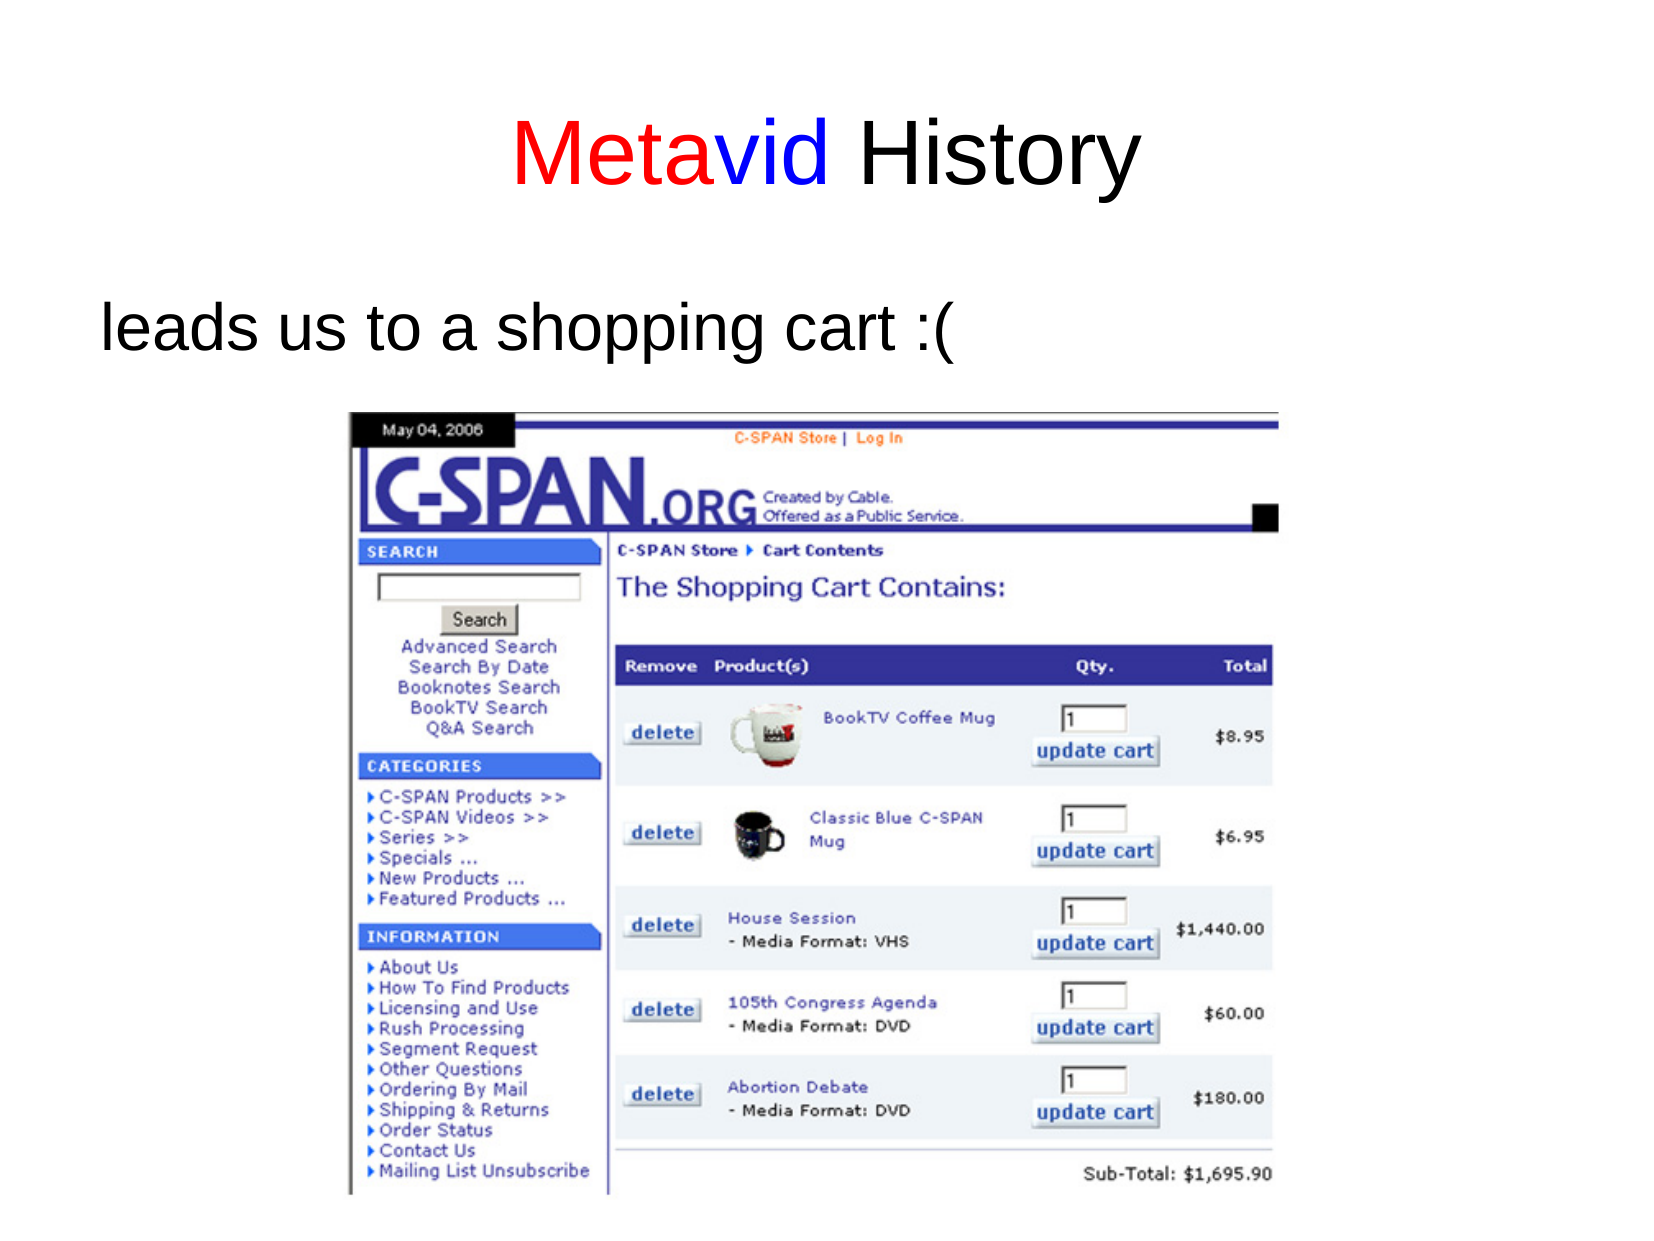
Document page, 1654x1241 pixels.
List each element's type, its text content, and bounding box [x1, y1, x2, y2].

title Metavid History [82, 56, 1571, 250]
list leads us to a shopping cart :( [82, 290, 1571, 1094]
picture [225, 412, 1407, 1201]
